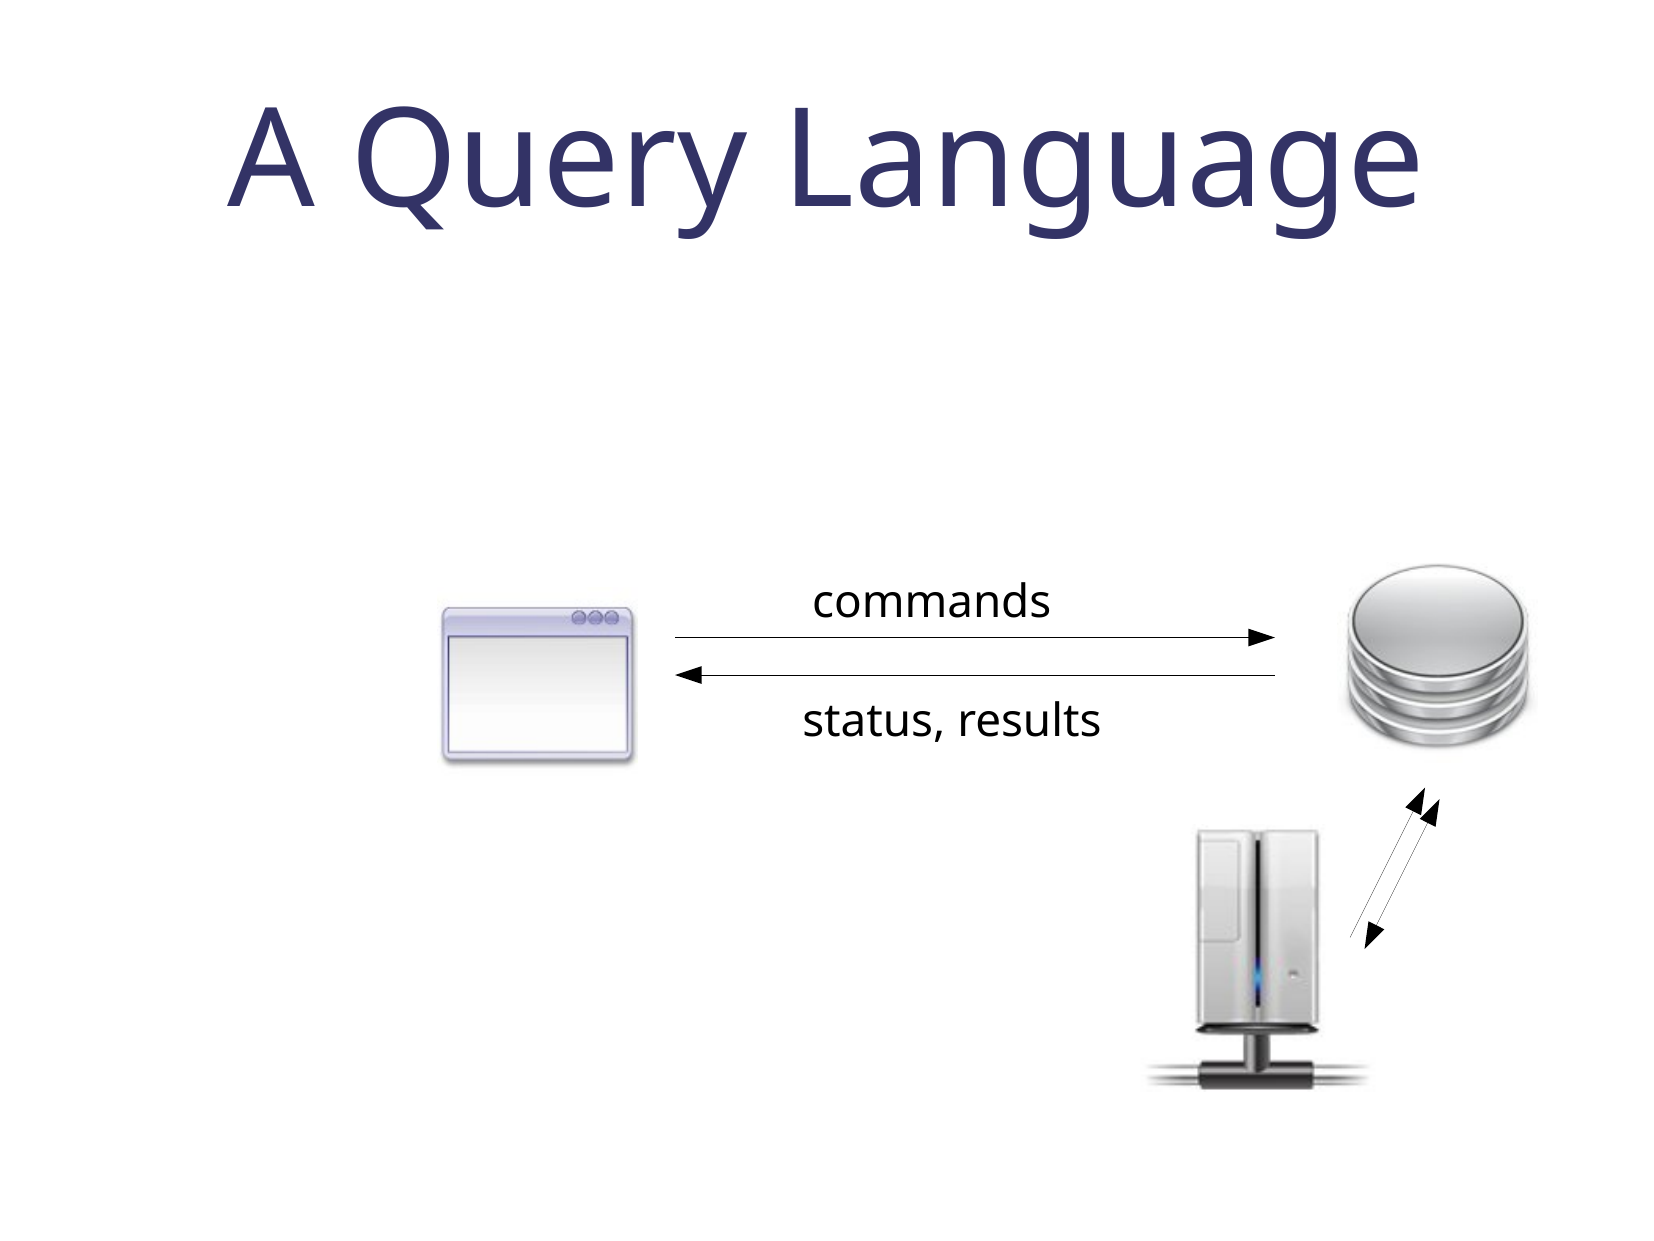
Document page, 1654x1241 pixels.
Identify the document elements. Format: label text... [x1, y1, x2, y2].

title A Query Language [82, 56, 1571, 250]
picture [437, 587, 638, 788]
picture [1125, 824, 1392, 1092]
text_box status, results [787, 679, 1144, 751]
text_box commands [797, 561, 1093, 632]
picture [1337, 562, 1538, 763]
